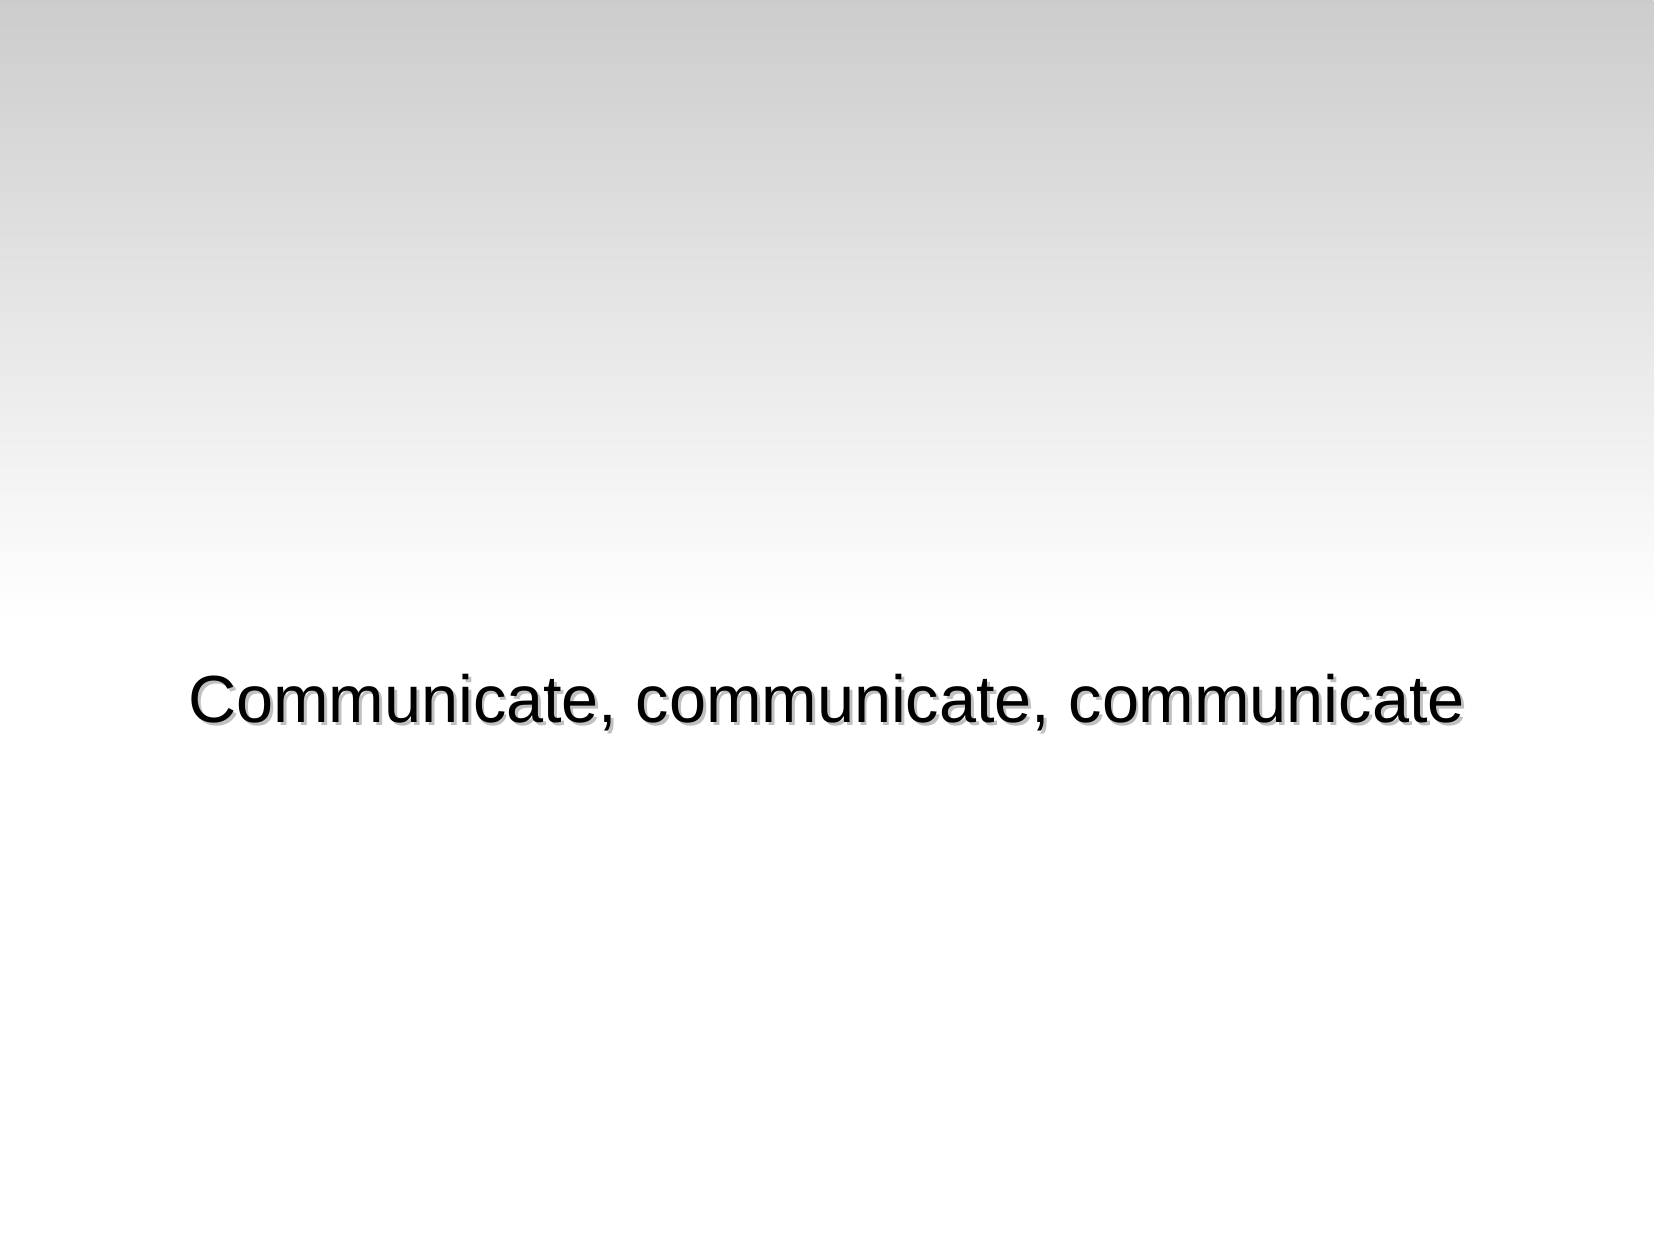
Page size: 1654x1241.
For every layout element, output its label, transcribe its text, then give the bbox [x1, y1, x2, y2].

subtitle Communicate, communicate, communicate [82, 290, 1571, 1109]
